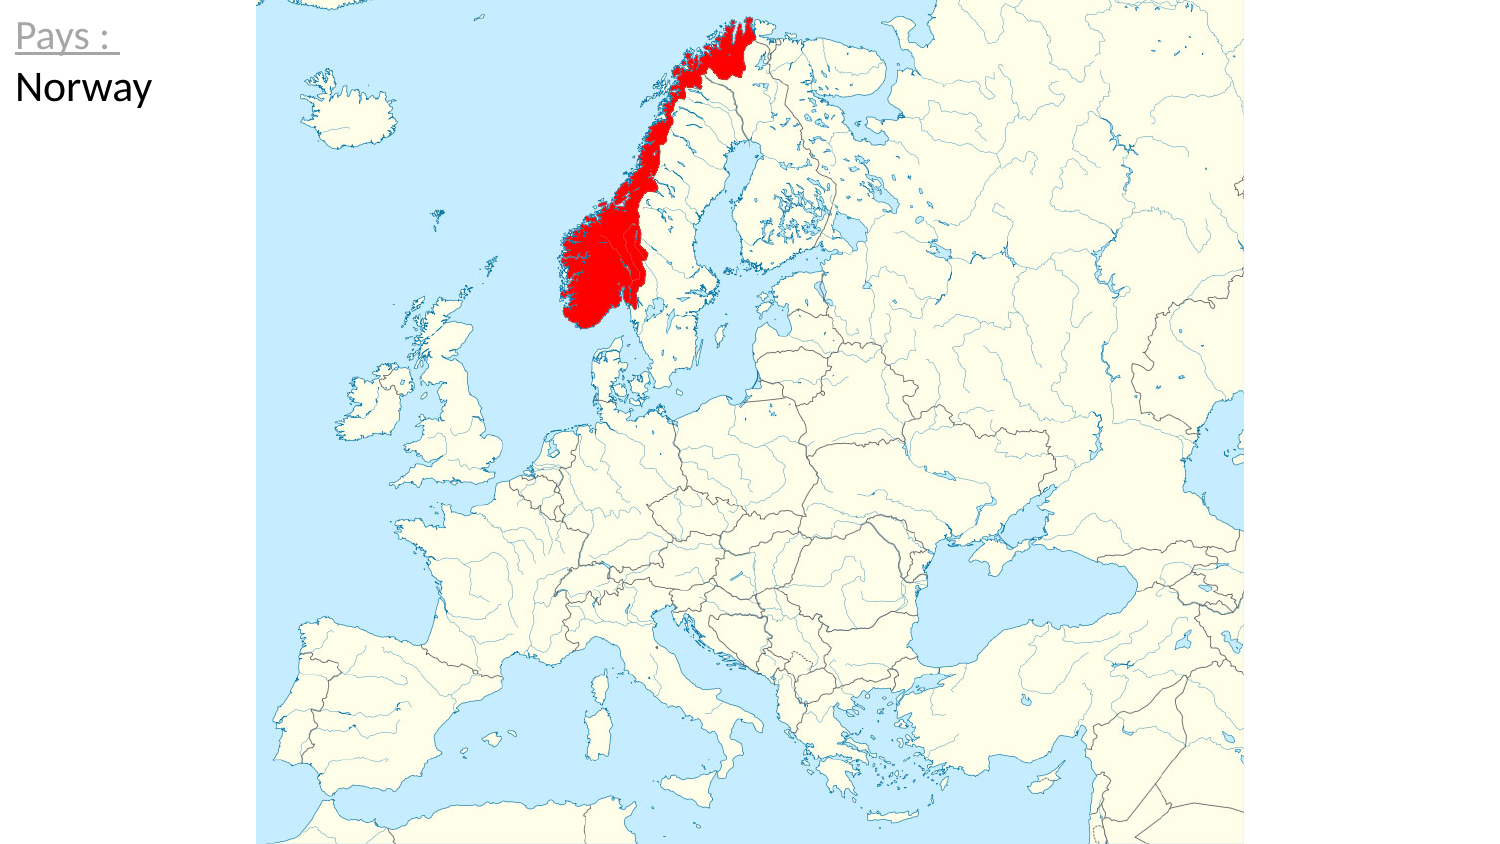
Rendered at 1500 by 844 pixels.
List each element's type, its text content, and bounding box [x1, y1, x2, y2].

text_box Pays : Norway [0, 0, 256, 295]
picture [256, 0, 1244, 844]
